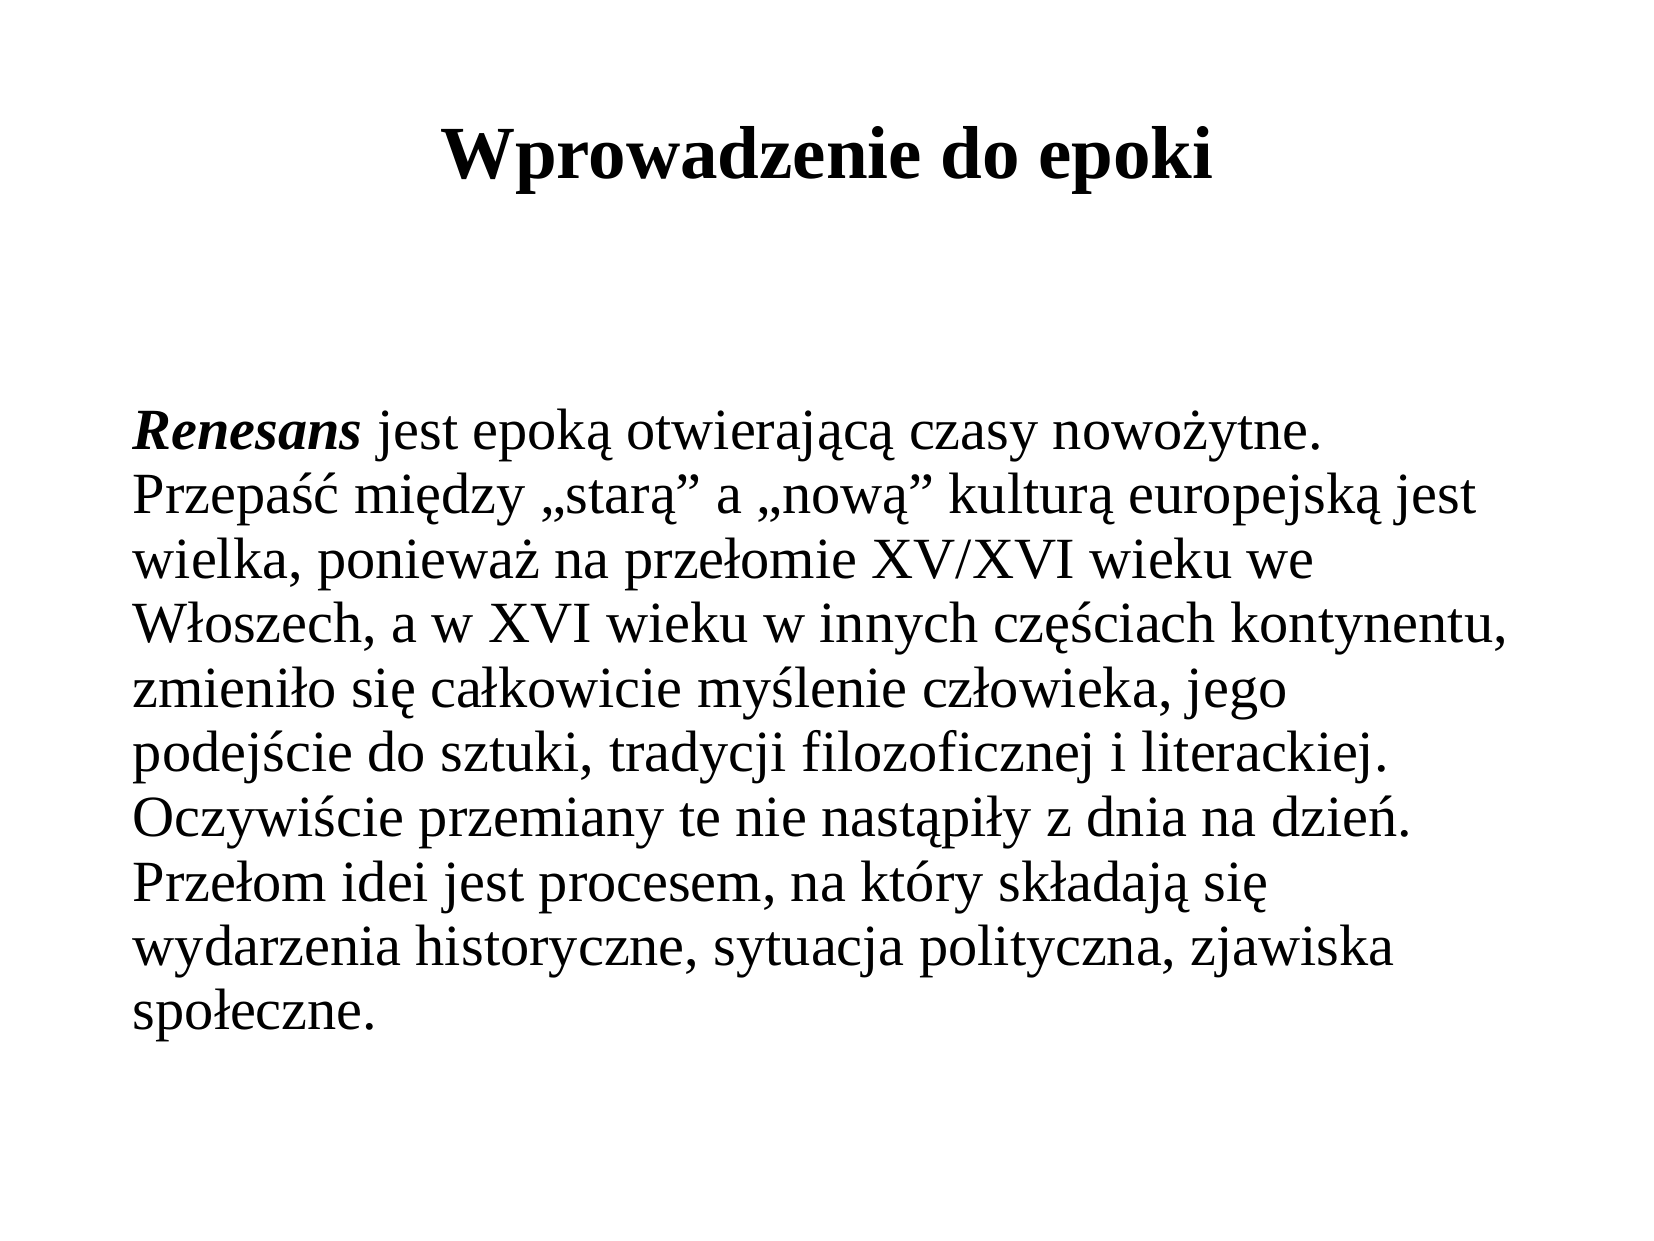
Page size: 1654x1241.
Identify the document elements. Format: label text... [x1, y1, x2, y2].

title Wprowadzenie do epoki [82, 49, 1571, 257]
text_box Renesans jest epoką otwierającą czasy nowożytne. Przepaść między „starą” a „nową” kulturą europejską jest wielka, ponieważ na przełomie XV/XVI wieku we Włoszech, a w XVI wieku w innych częściach kontynentu, zmieniło się całkowicie myślenie człowieka, jego podejście do sztuki, tradycji filozoficznej i literackiej. Oczywiście przemiany te nie nastąpiły z dnia na dzień. Przełom idei jest procesem, na który składają się wydarzenia historyczne, sytuacja polityczna, zjawiska społeczne. [118, 389, 1536, 1143]
